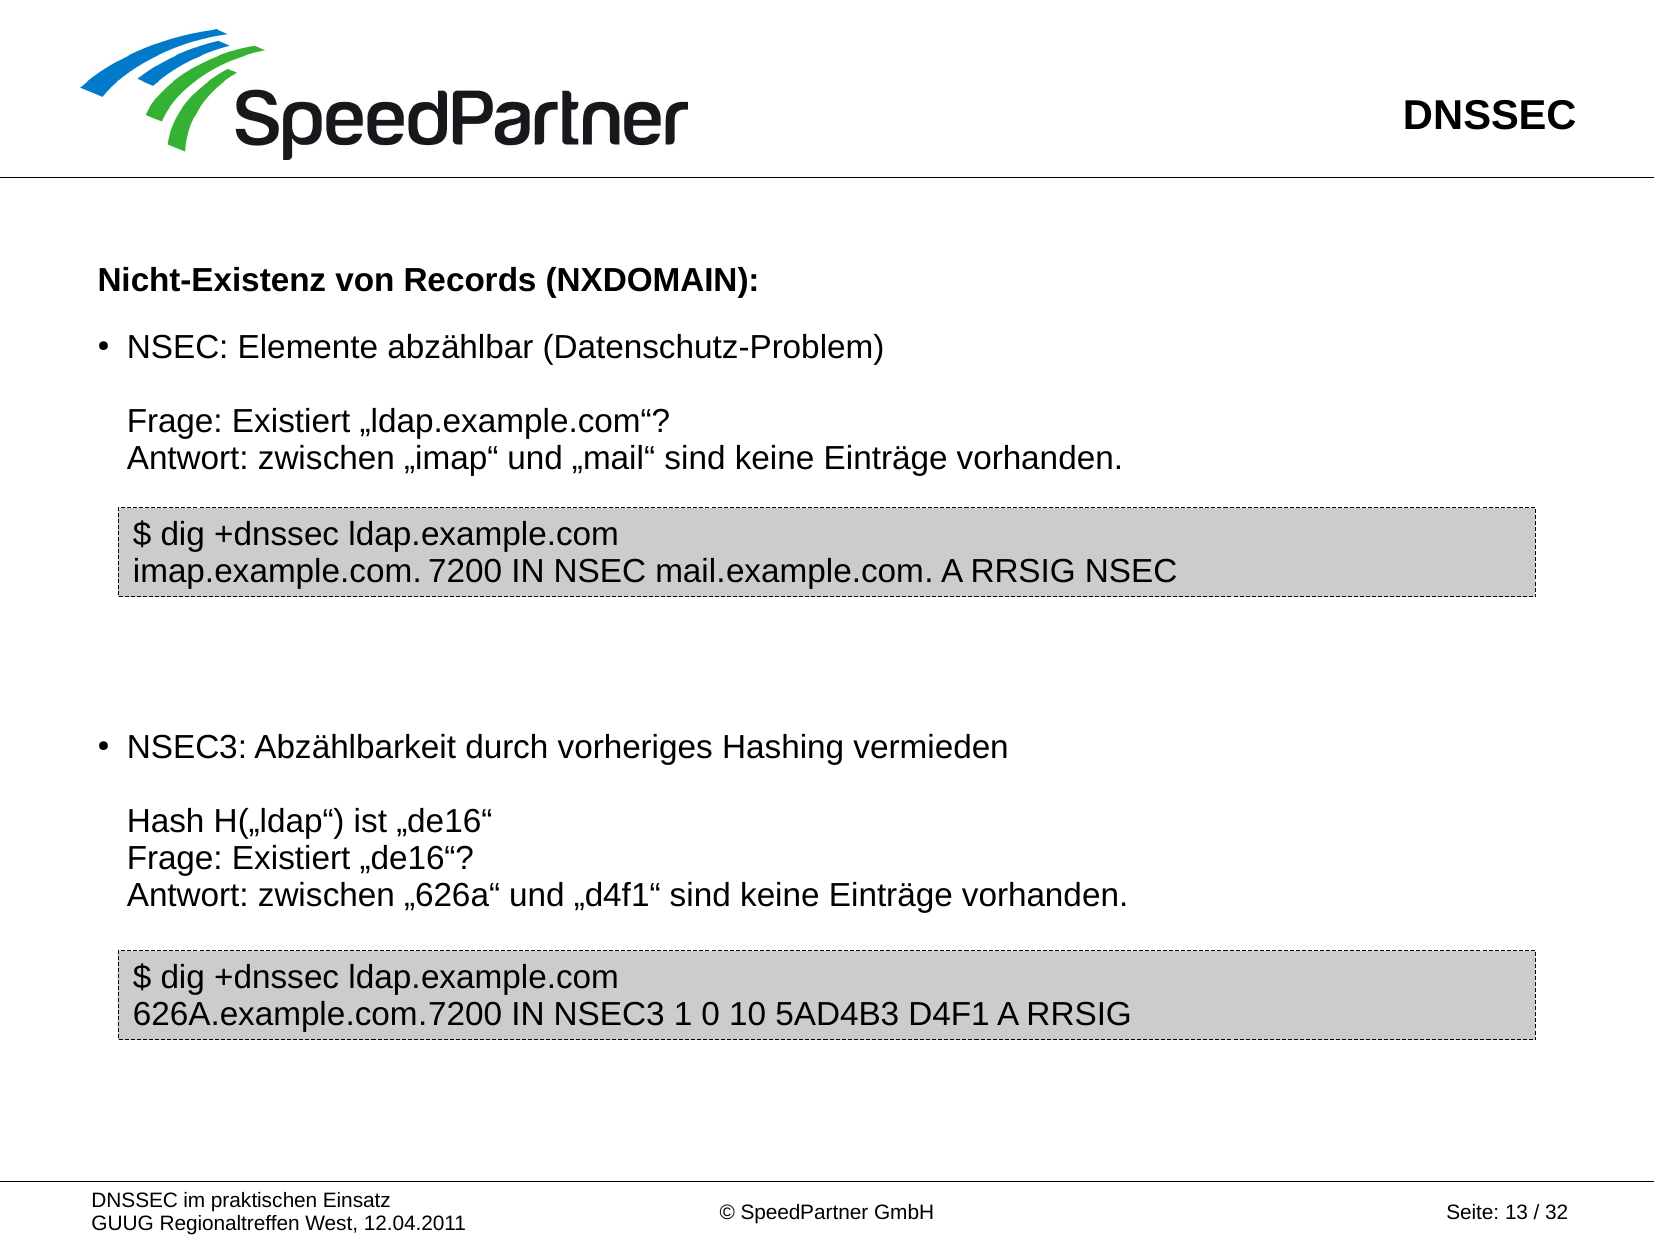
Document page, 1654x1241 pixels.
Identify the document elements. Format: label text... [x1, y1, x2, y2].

title DNSSEC [590, 70, 1577, 160]
text_box $ dig +dnssec ldap.example.com 626A.example.com. 7200 IN NSEC3 1 0 10 5AD4B3 D4F1 A RRSIG [118, 950, 1536, 1040]
text_box Nicht-Existenz von Records (NXDOMAIN): NSEC: Elemente abzählbar (Datenschutz-Problem) Frage: Existiert „ldap.example.com“? Antwort: zwischen „imap“ und „mail“ sind keine Einträge vorhanden. NSEC3: Abzählbarkeit durch vorheriges Hashing vermieden Hash H(„ldap“) ist „de16“ Frage: Existiert „de16“? Antwort: zwischen „626a“ und „d4f1“ sind keine Einträge vorhanden. [82, 253, 1565, 1151]
text_box $ dig +dnssec ldap.example.com imap.example.com. 7200 IN NSEC mail.example.com. A RRSIG NSEC [118, 507, 1536, 597]
picture [80, 29, 688, 160]
